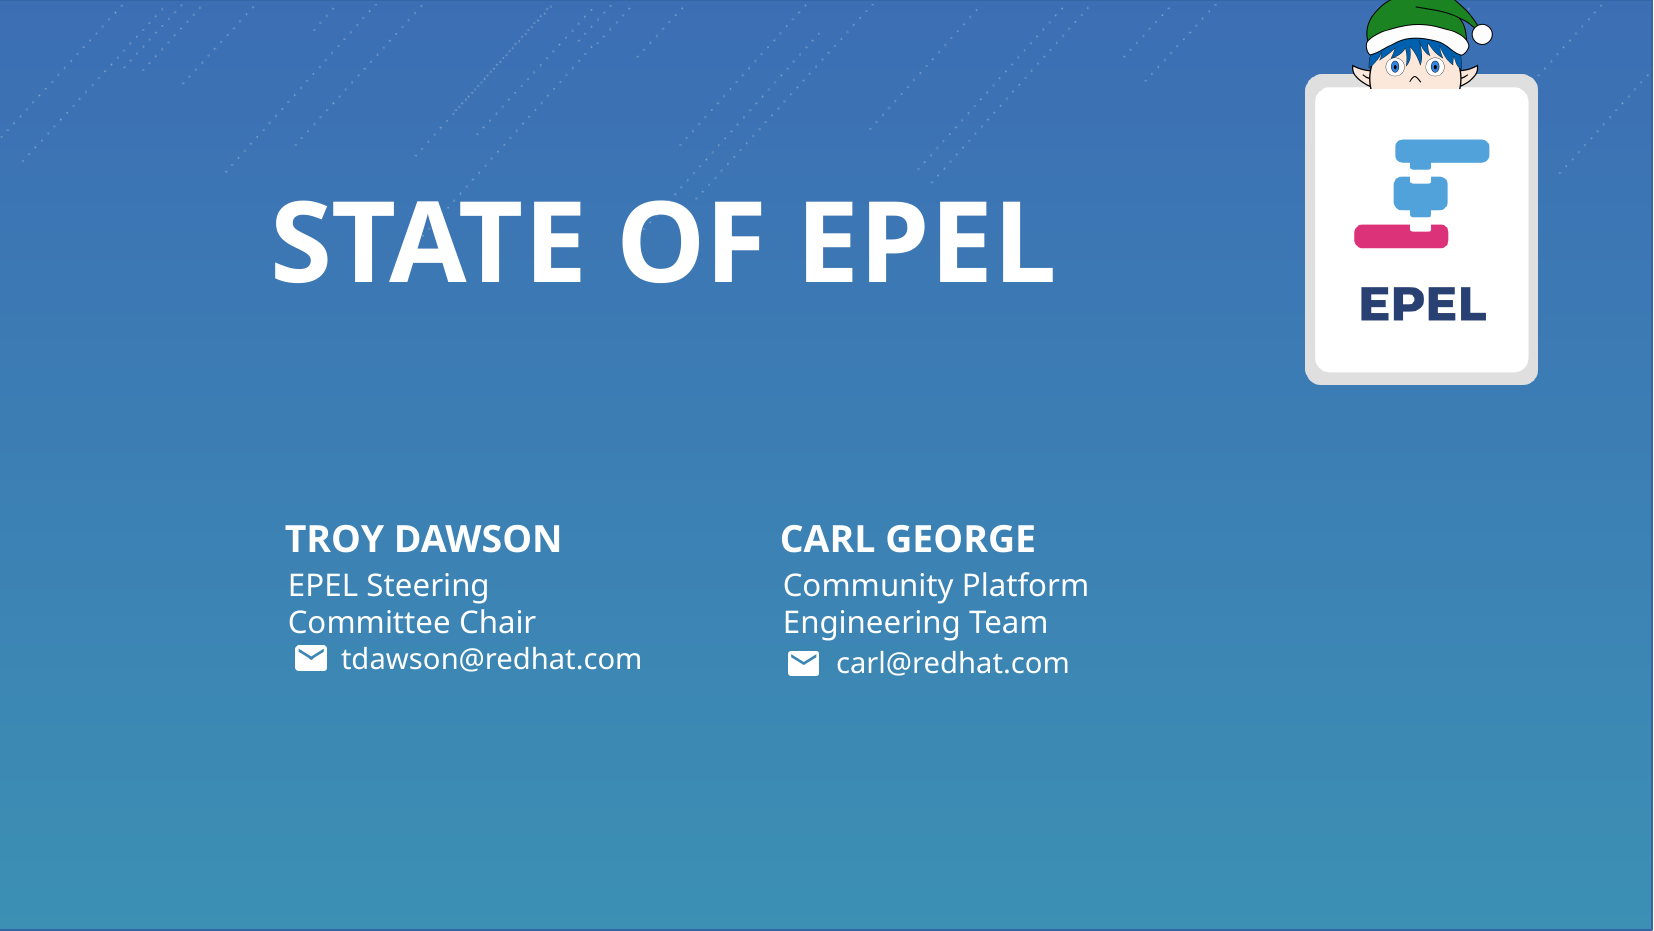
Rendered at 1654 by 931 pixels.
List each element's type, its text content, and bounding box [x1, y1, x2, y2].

text_box Community Platform Engineering Team [768, 557, 1230, 640]
picture [295, 645, 327, 671]
text_box TROY DAWSON [269, 502, 741, 568]
text_box CARL GEORGE [764, 502, 1236, 568]
picture [788, 651, 819, 676]
picture [0, 0, 1654, 385]
text_box EPEL Steering Committee Chair [273, 557, 735, 640]
text_box carl@redhat.com [821, 636, 1284, 680]
text_box tdawson@redhat.com [326, 632, 789, 676]
text_box STATE OF EPEL [270, 150, 1150, 306]
